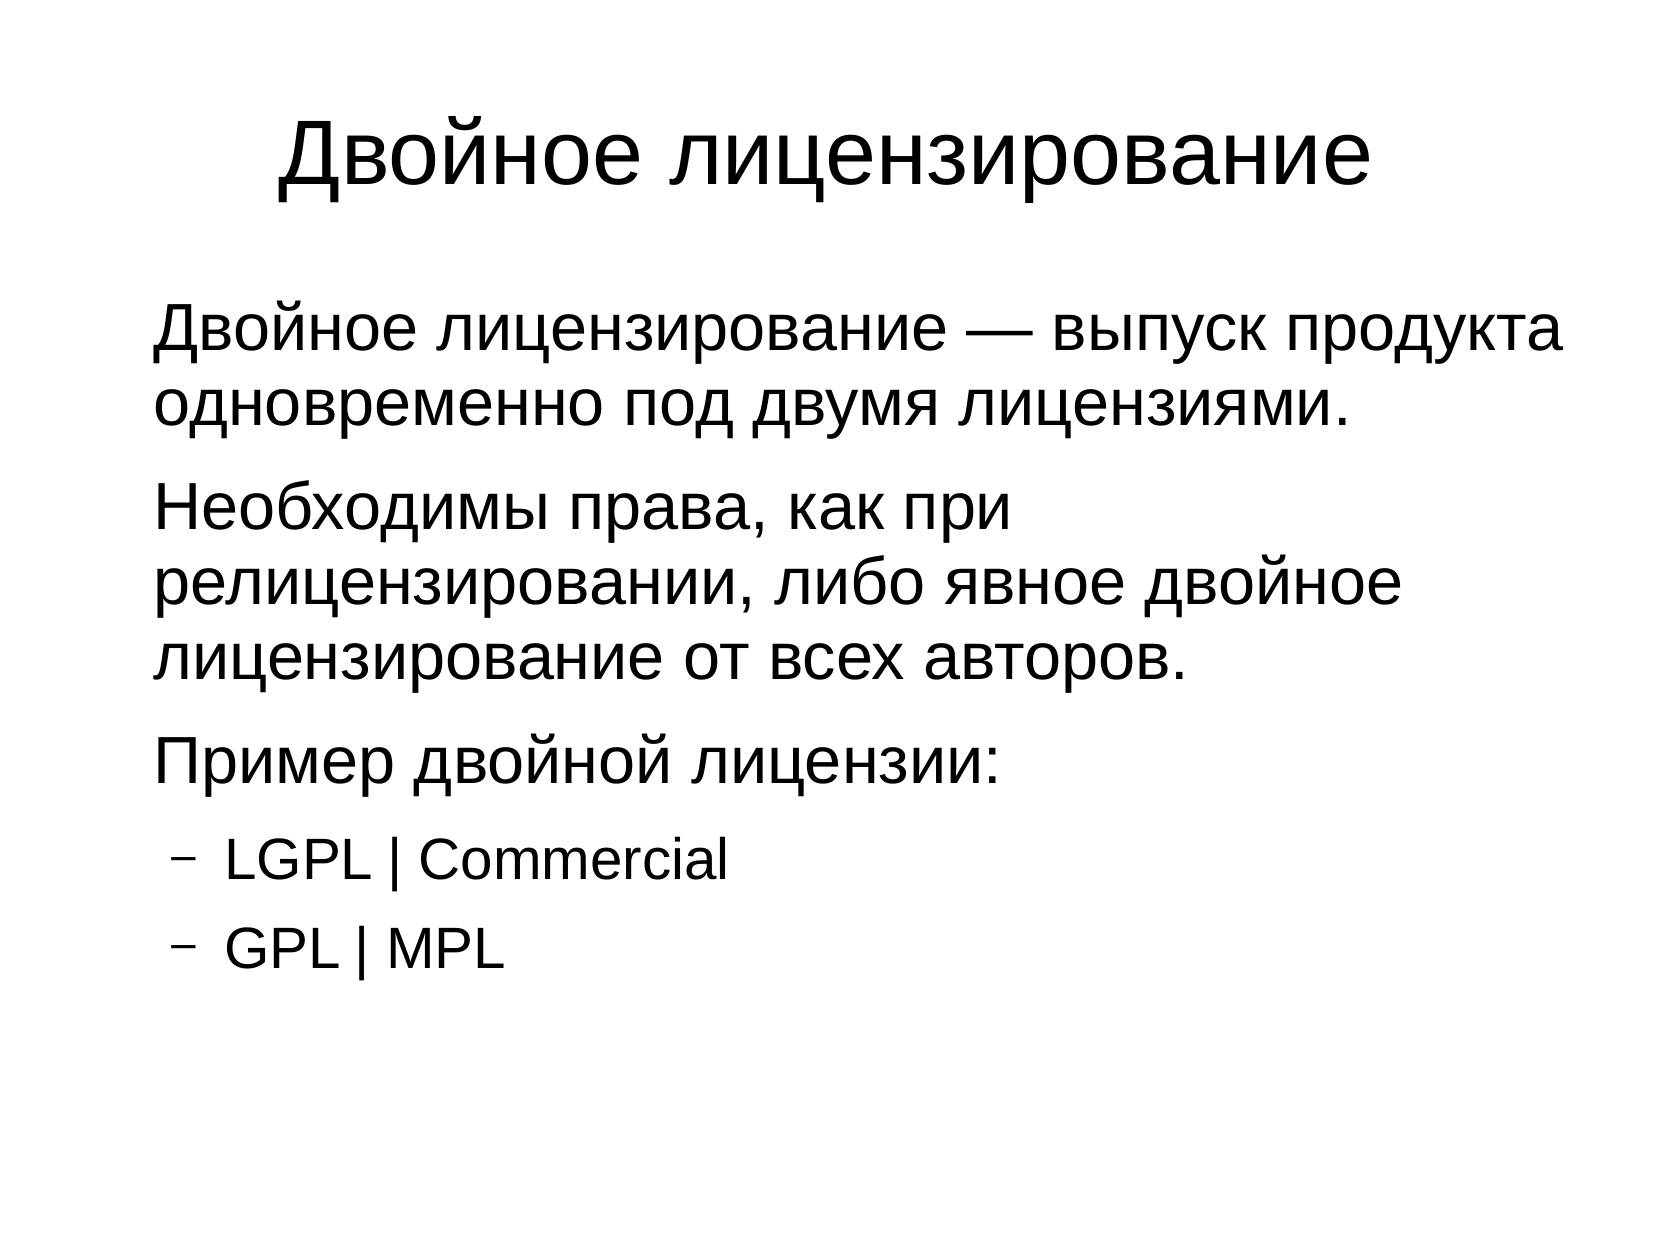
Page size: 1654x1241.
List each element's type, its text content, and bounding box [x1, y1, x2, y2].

list Двойное лицензирование — выпуск продукта одновременно под двумя лицензиями. Необходимы права, как при релицензировании, либо явное двойное лицензирование от всех авторов. Пример двойной лицензии: LGPL | Commercial GPL | MPL [82, 290, 1571, 1010]
title Двойное лицензирование [82, 49, 1571, 257]
